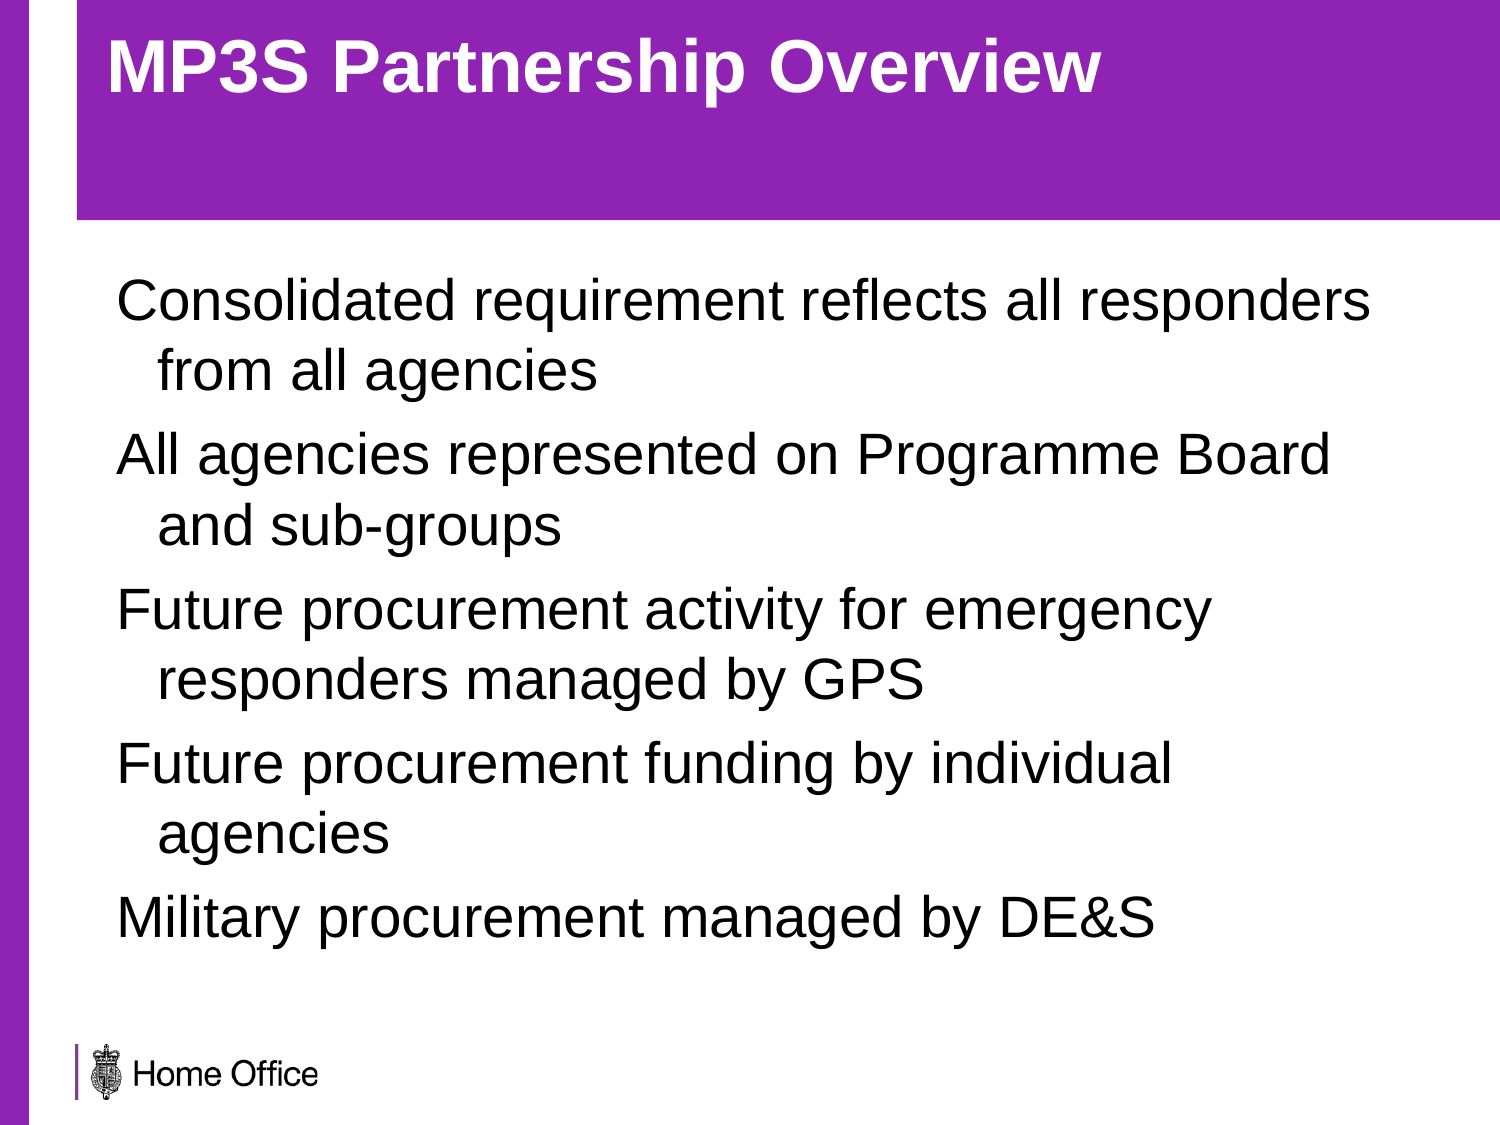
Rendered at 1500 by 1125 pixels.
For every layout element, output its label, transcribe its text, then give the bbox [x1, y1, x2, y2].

list Consolidated requirement reflects all responders from all agencies All agencies represented on Programme Board and sub-groups Future procurement activity for emergency responders managed by GPS Future procurement funding by individual agencies Military procurement managed by DE&S [75, 262, 1426, 1000]
title MP3S Partnership Overview [76, 0, 1500, 221]
